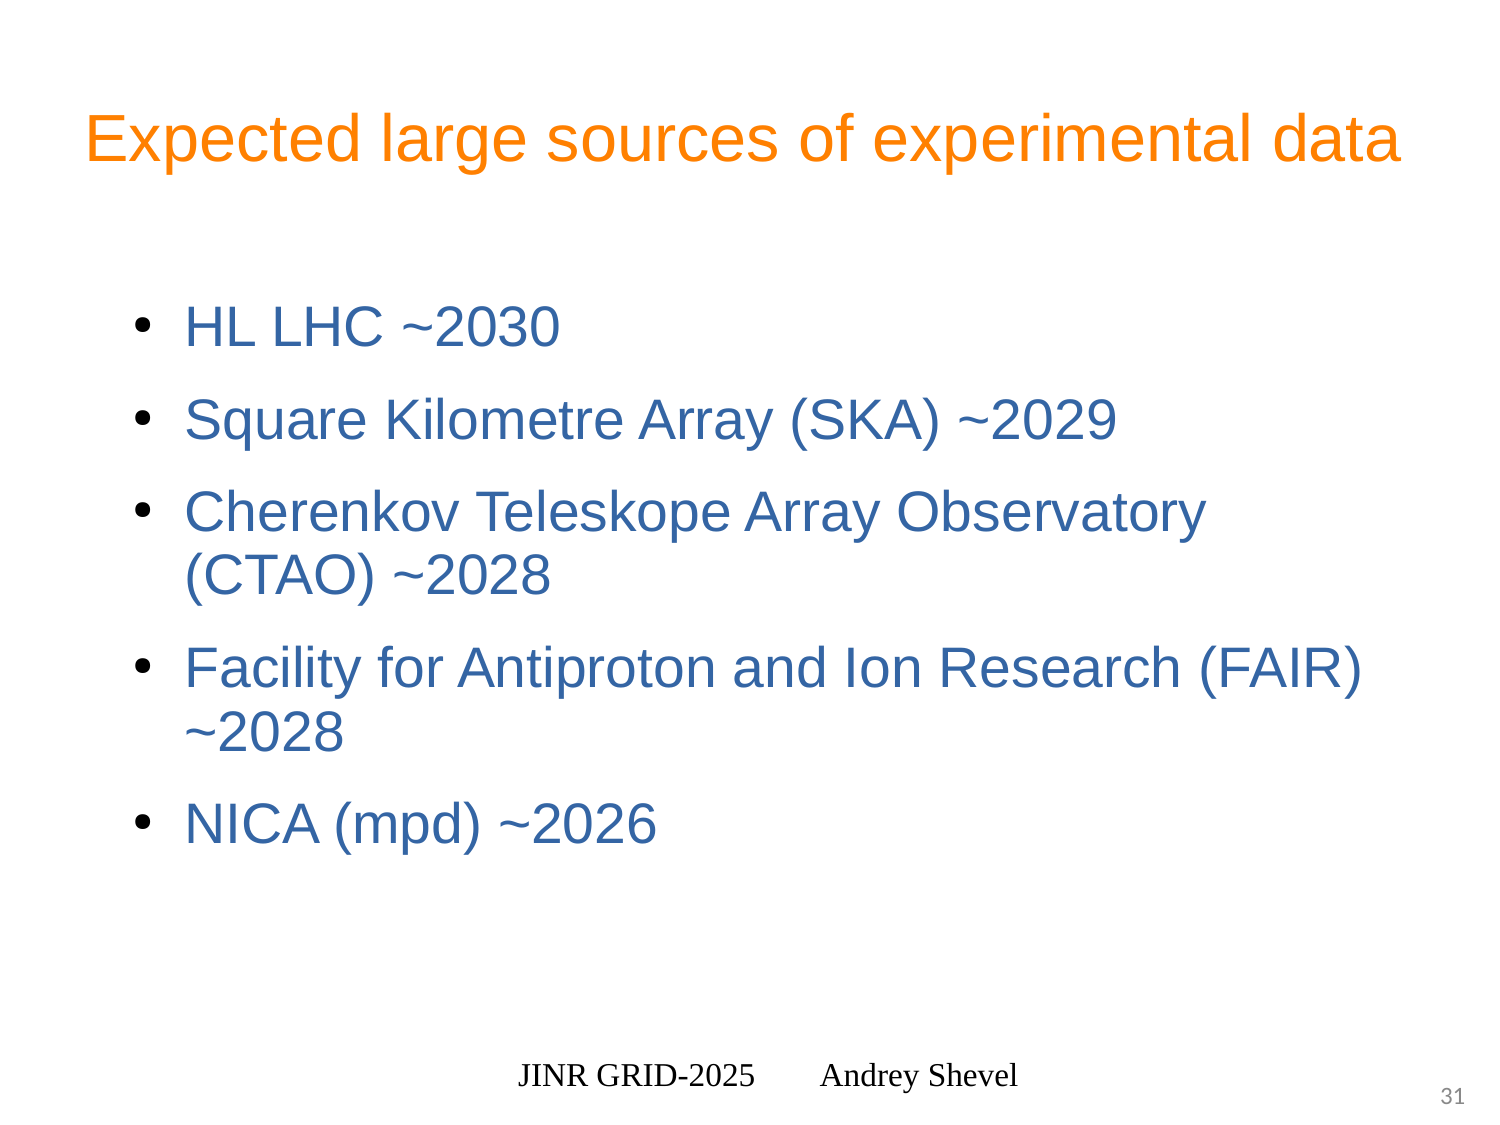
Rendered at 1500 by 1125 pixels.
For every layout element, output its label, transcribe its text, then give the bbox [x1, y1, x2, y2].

list HL LHC ~2030 Square Kilometre Array (SKA) ~2029 Cherenkov Teleskope Array Observatory (CTAO) ~2028 Facility for Antiproton and Ion Research (FAIR) ~2028 NICA (mpd) ~2026 [115, 295, 1388, 857]
title Expected large sources of experimental data [29, 25, 1477, 251]
